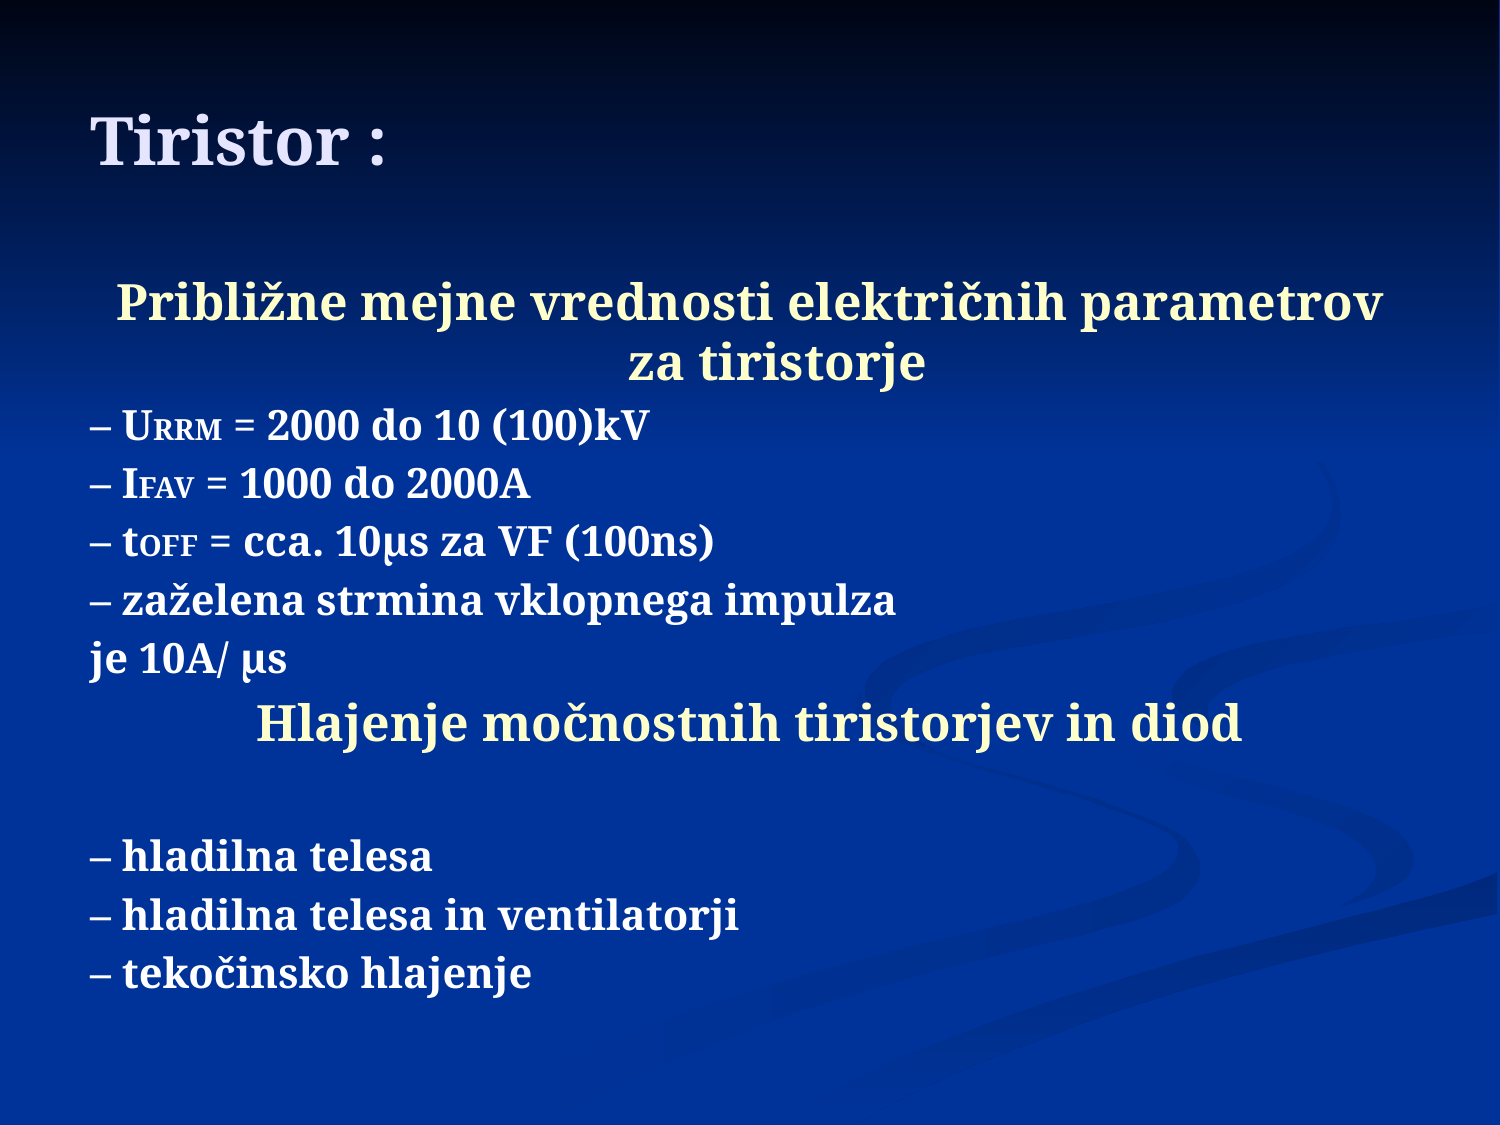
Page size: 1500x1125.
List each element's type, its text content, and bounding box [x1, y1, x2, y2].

list Približne mejne vrednosti električnih parametrov za tiristorje – URRM = 2000 do 10 (100)kV – IFAV = 1000 do 2000A – tOFF = cca. 10μs za VF (100ns) – zaželena strmina vklopnega impulza je 10A/ μs Hlajenje močnostnih tiristorjev in diod – hladilna telesa – hladilna telesa in ventilatorji – tekočinsko hlajenje [75, 262, 1425, 988]
title Tiristor : [75, 45, 1425, 233]
